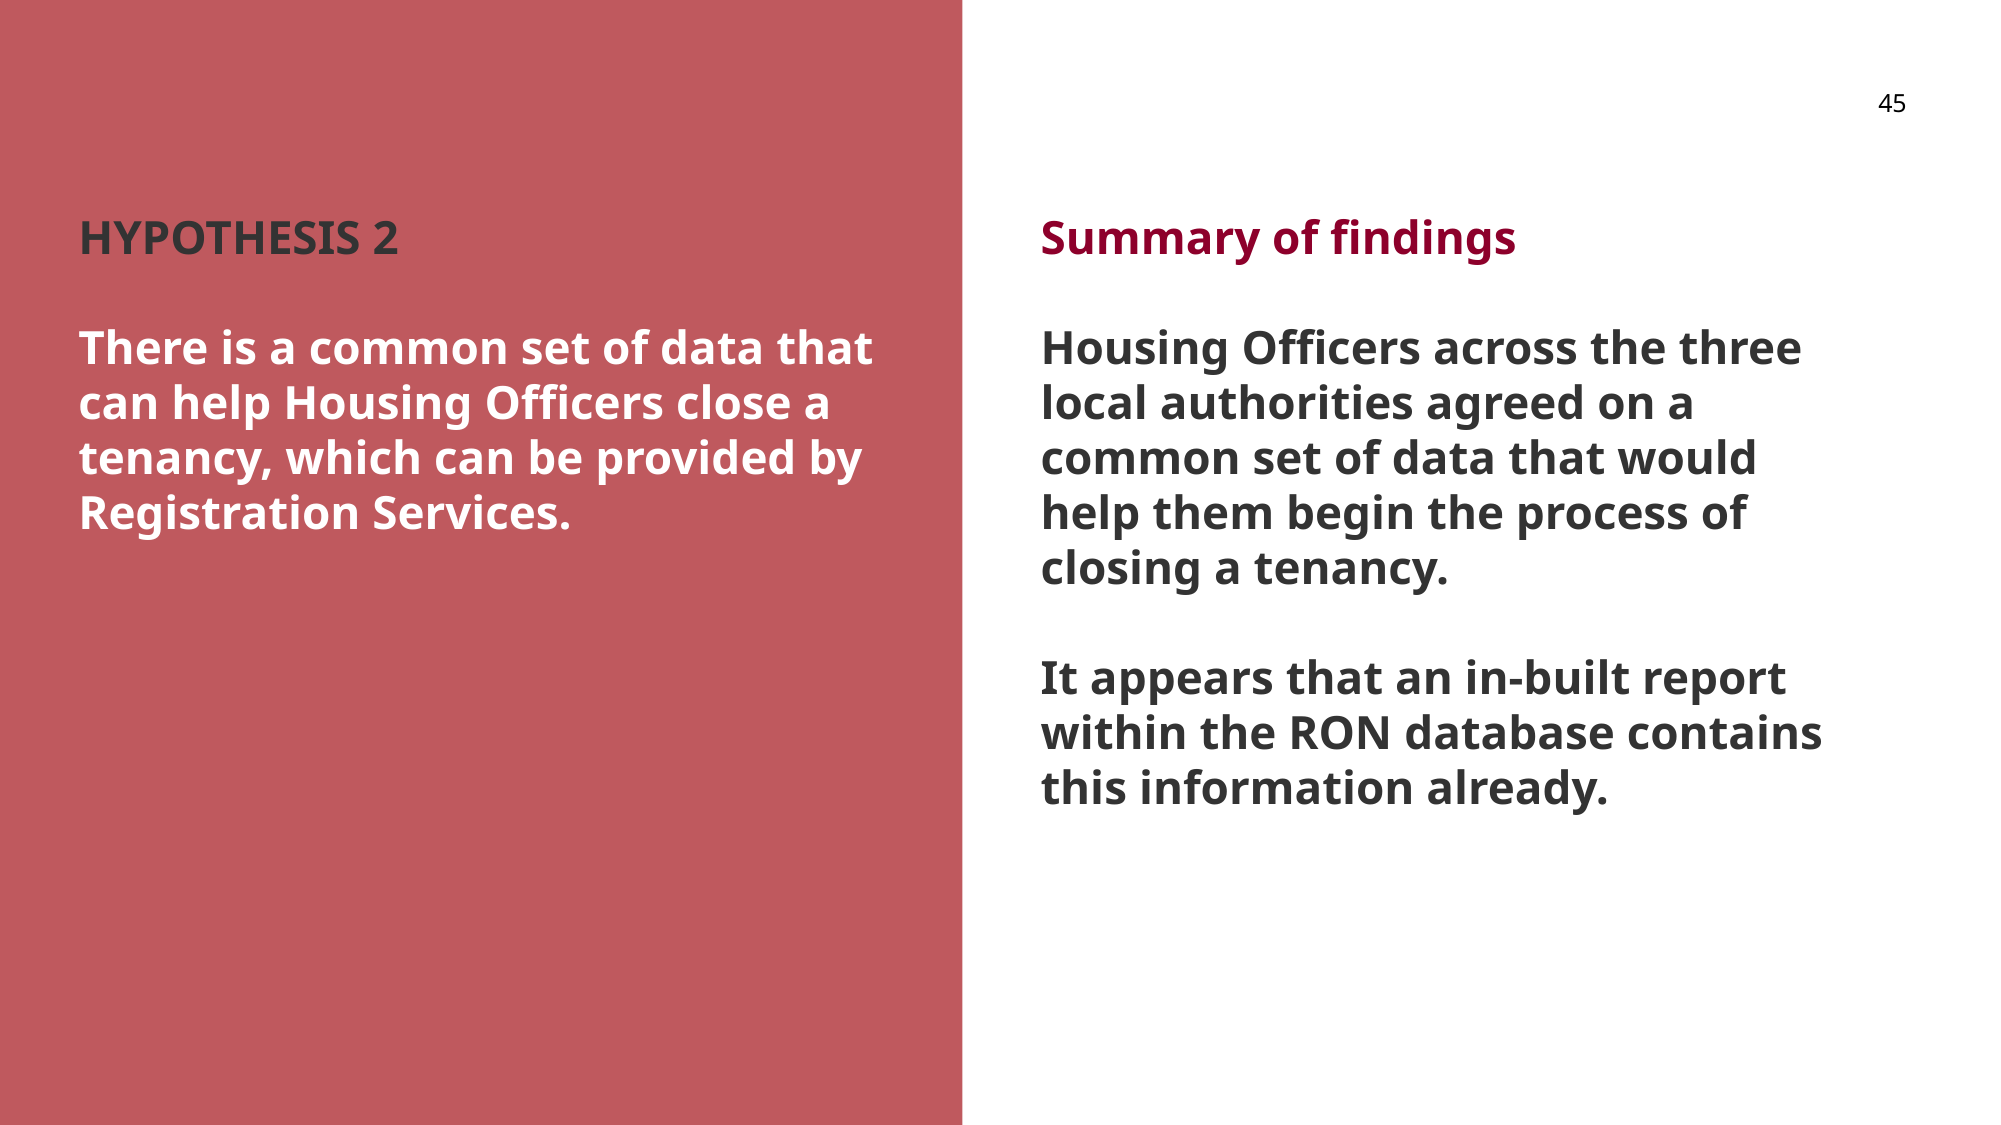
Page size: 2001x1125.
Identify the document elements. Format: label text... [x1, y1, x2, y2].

text_box [0, 0, 963, 1125]
slide_number <number> [1850, 87, 1907, 148]
text_box Summary of findings Housing Officers across the three local authorities agreed on a common set of data that would help them begin the process of closing a tenancy. It appears that an in-built report within the RON database contains this information already. [1040, 208, 1827, 924]
title HYPOTHESIS 2 There is a common set of data that can help Housing Officers close a tenancy, which can be provided by Registration Services. [78, 208, 885, 888]
